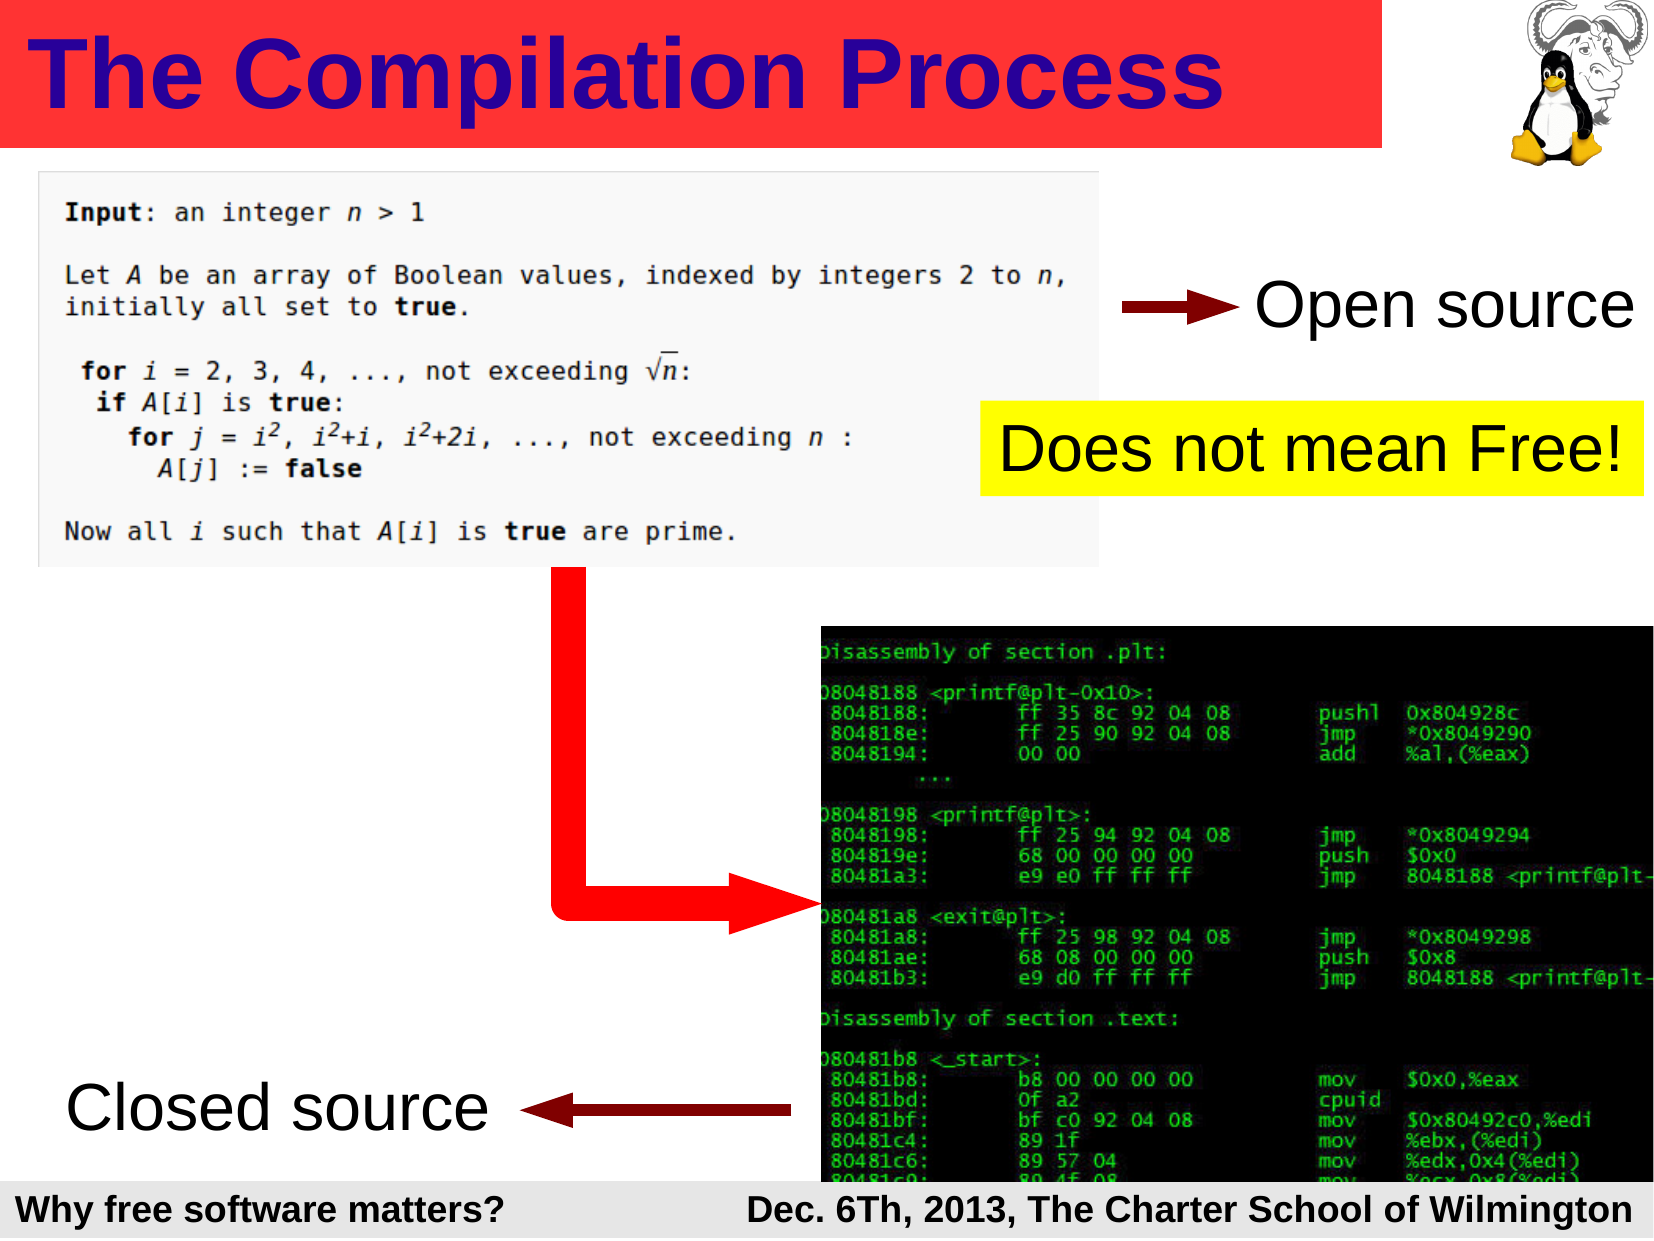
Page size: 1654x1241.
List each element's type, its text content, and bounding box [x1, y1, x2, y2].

text_box Why free software matters? Dec. 6Th, 2013, The Charter School of Wilmington [0, 1181, 1654, 1238]
title The Compilation Process [0, 0, 1382, 148]
picture [1511, 0, 1648, 166]
text_box Closed source [50, 1062, 508, 1153]
text_box Does not mean Free! [980, 400, 1644, 497]
text_box Open source [1240, 259, 1654, 350]
picture [38, 171, 1099, 567]
picture [821, 626, 1654, 1182]
